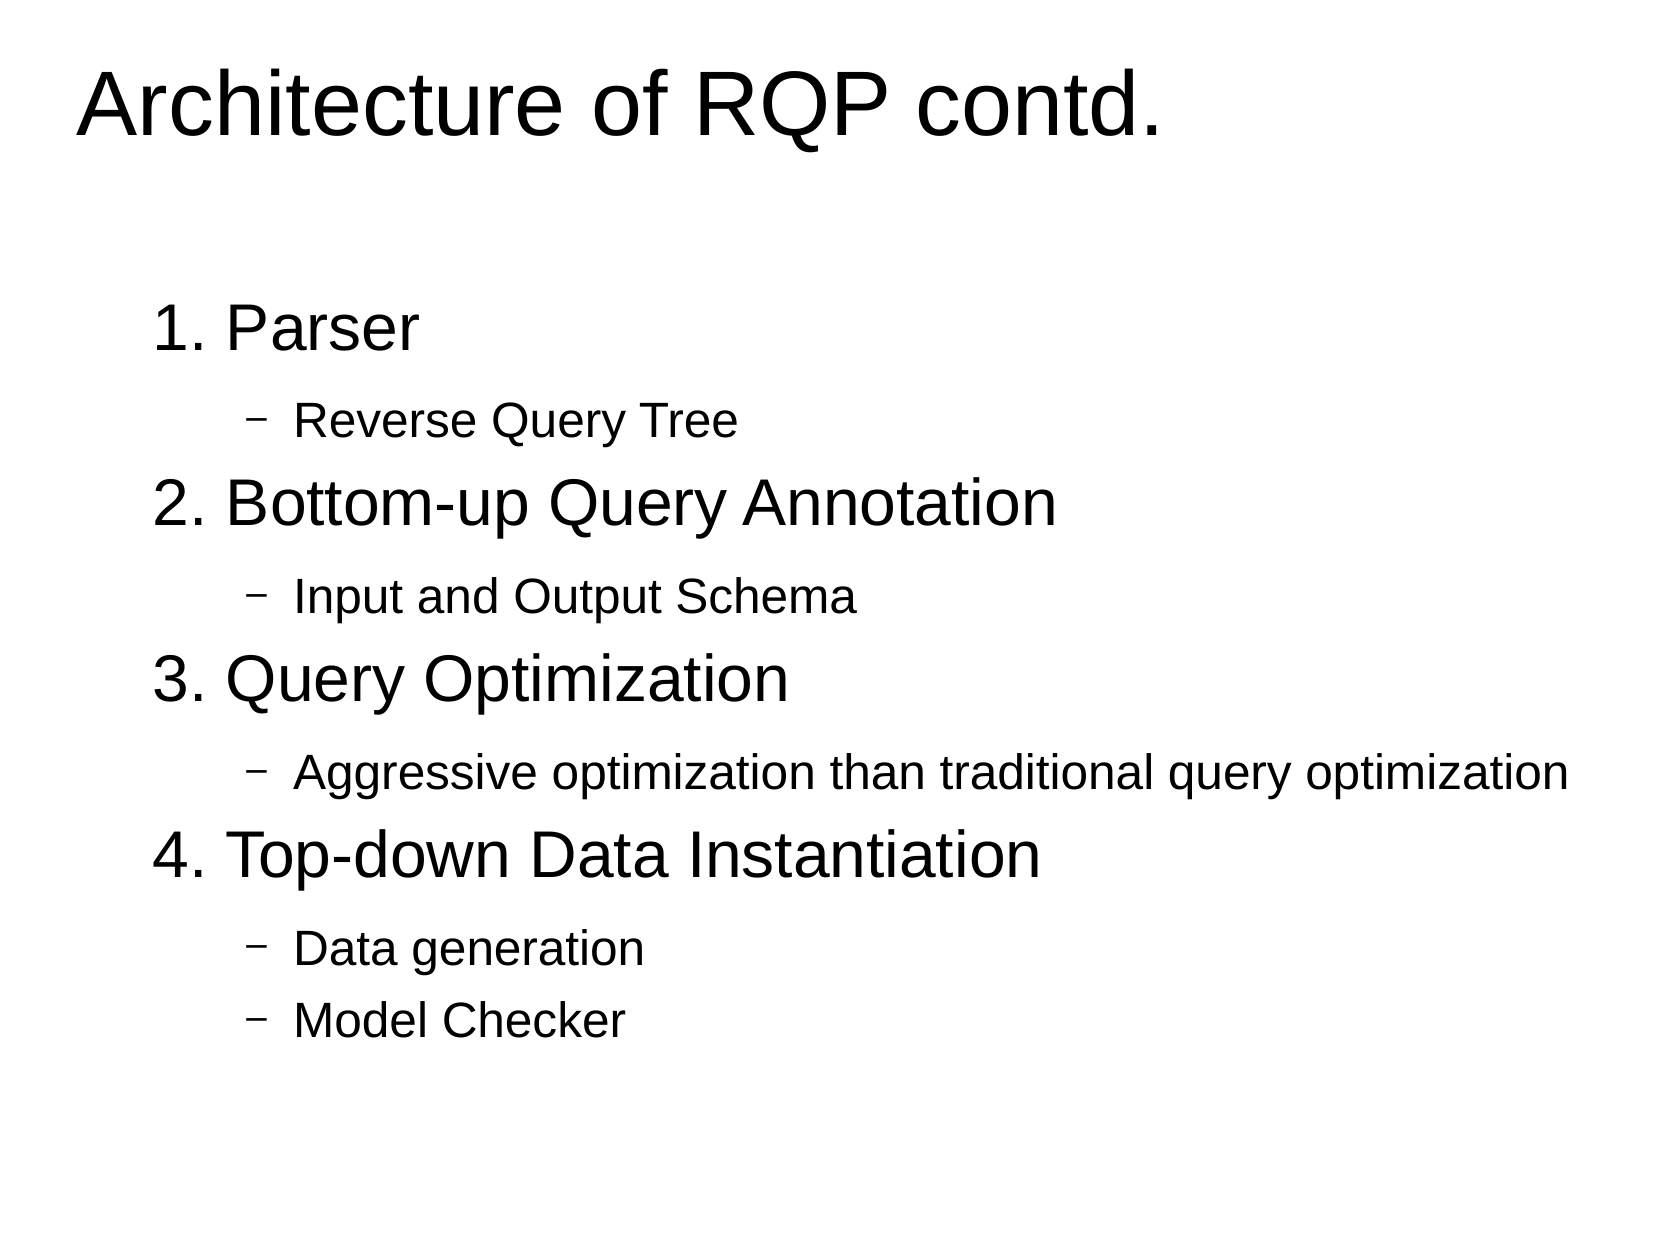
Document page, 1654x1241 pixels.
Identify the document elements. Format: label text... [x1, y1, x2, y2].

title Architecture of RQP contd. [76, 7, 1565, 200]
list 1. Parser Reverse Query Tree 2. Bottom-up Query Annotation Input and Output Schema 3. Query Optimization Aggressive optimization than traditional query optimization 4. Top-down Data Instantiation Data generation Model Checker [82, 290, 1571, 1111]
